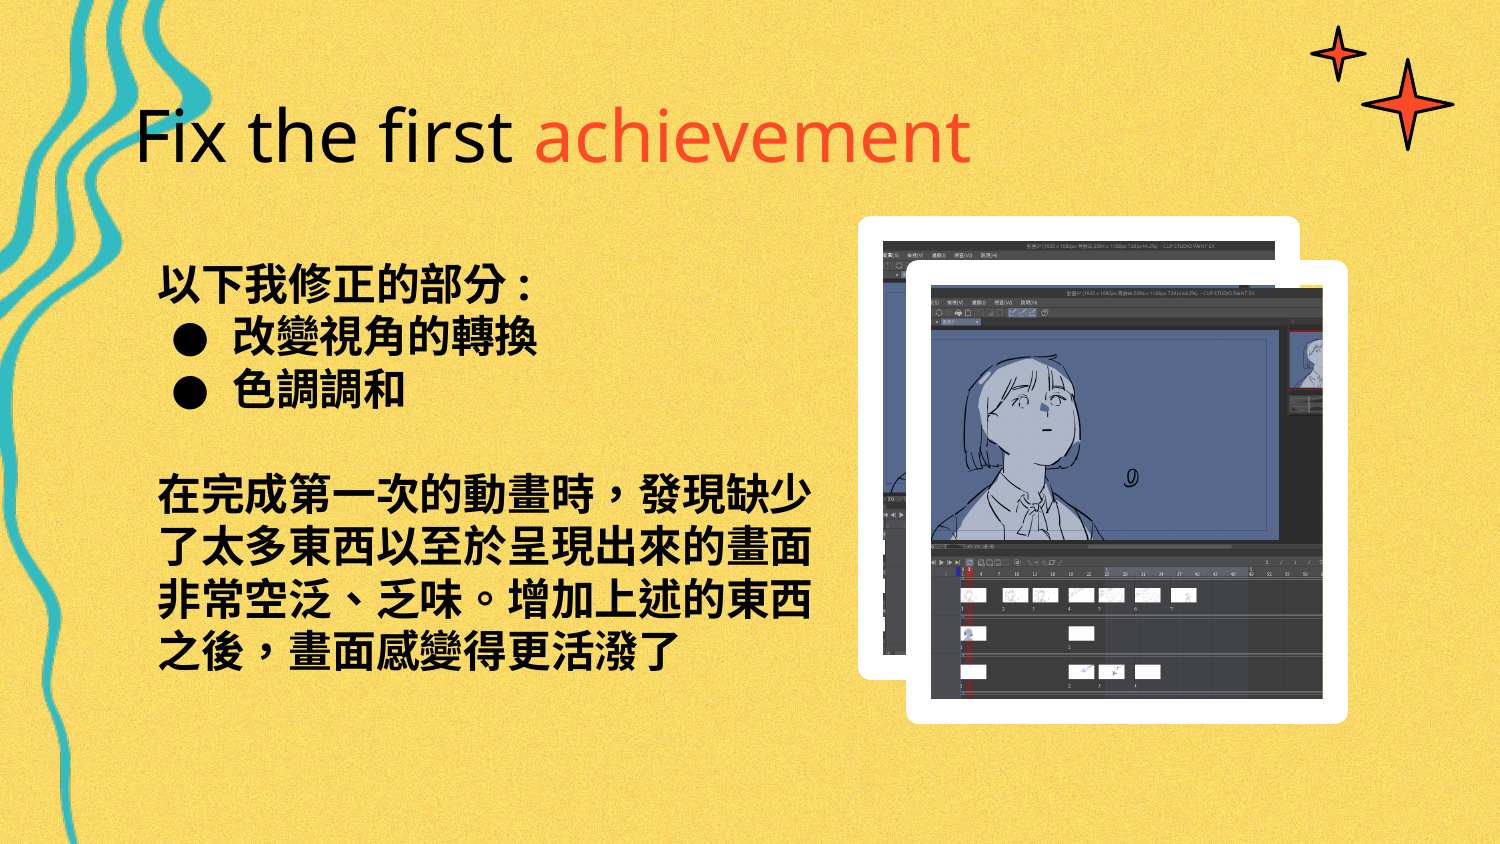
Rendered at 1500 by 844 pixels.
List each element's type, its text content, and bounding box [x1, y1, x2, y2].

title Fix the first achievement [118, 86, 1382, 180]
picture [0, 0, 1500, 844]
subtitle 以下我修正的部分: 改變視角的轉換 色調調和 在完成第一次的動畫時，發現缺少了太多東西以至於呈現出來的畫面非常空泛、乏味。增加上述的東西之後，畫面感變得更活潑了 [142, 241, 832, 692]
